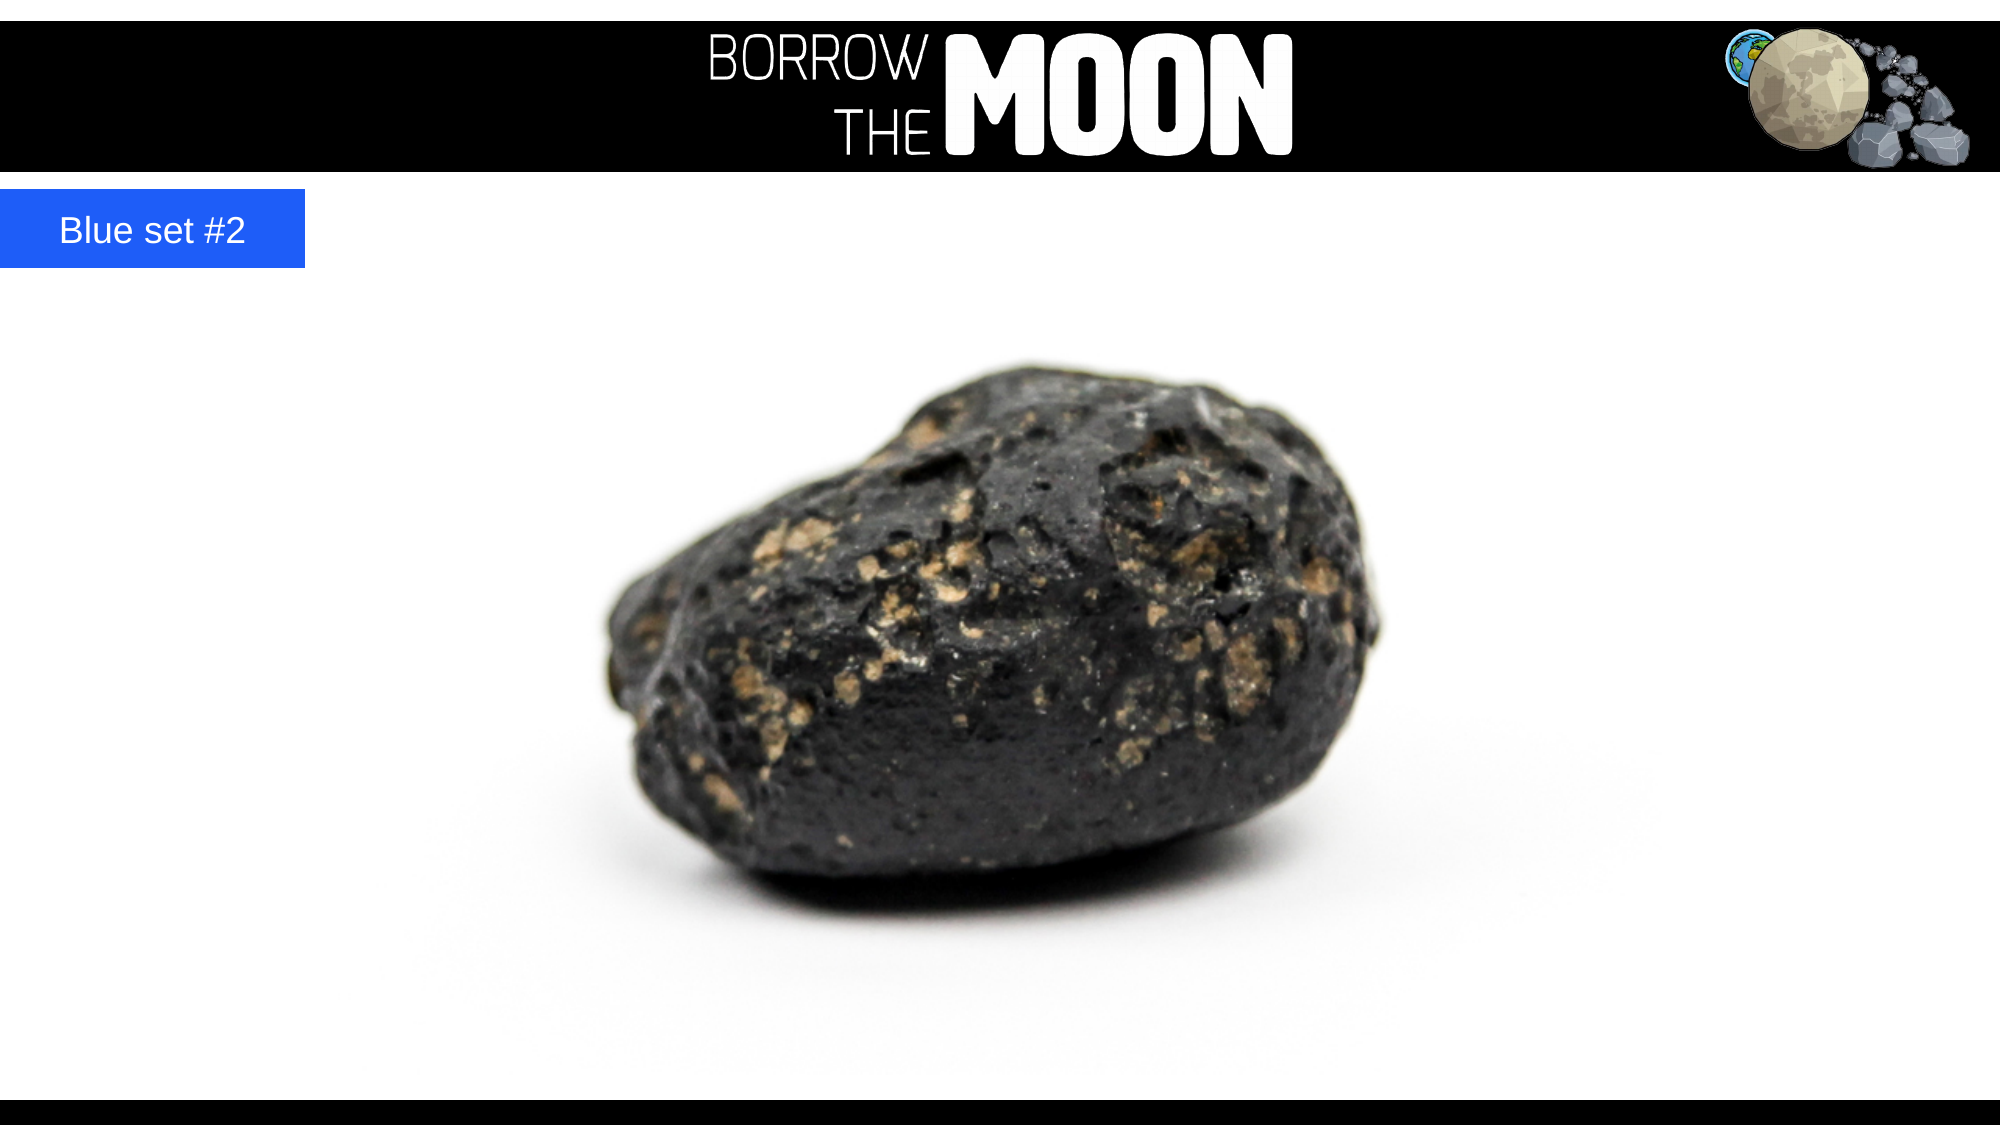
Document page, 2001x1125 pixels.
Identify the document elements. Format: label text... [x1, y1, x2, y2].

text_box Blue set #2 [0, 189, 305, 268]
picture [338, 192, 1662, 1075]
